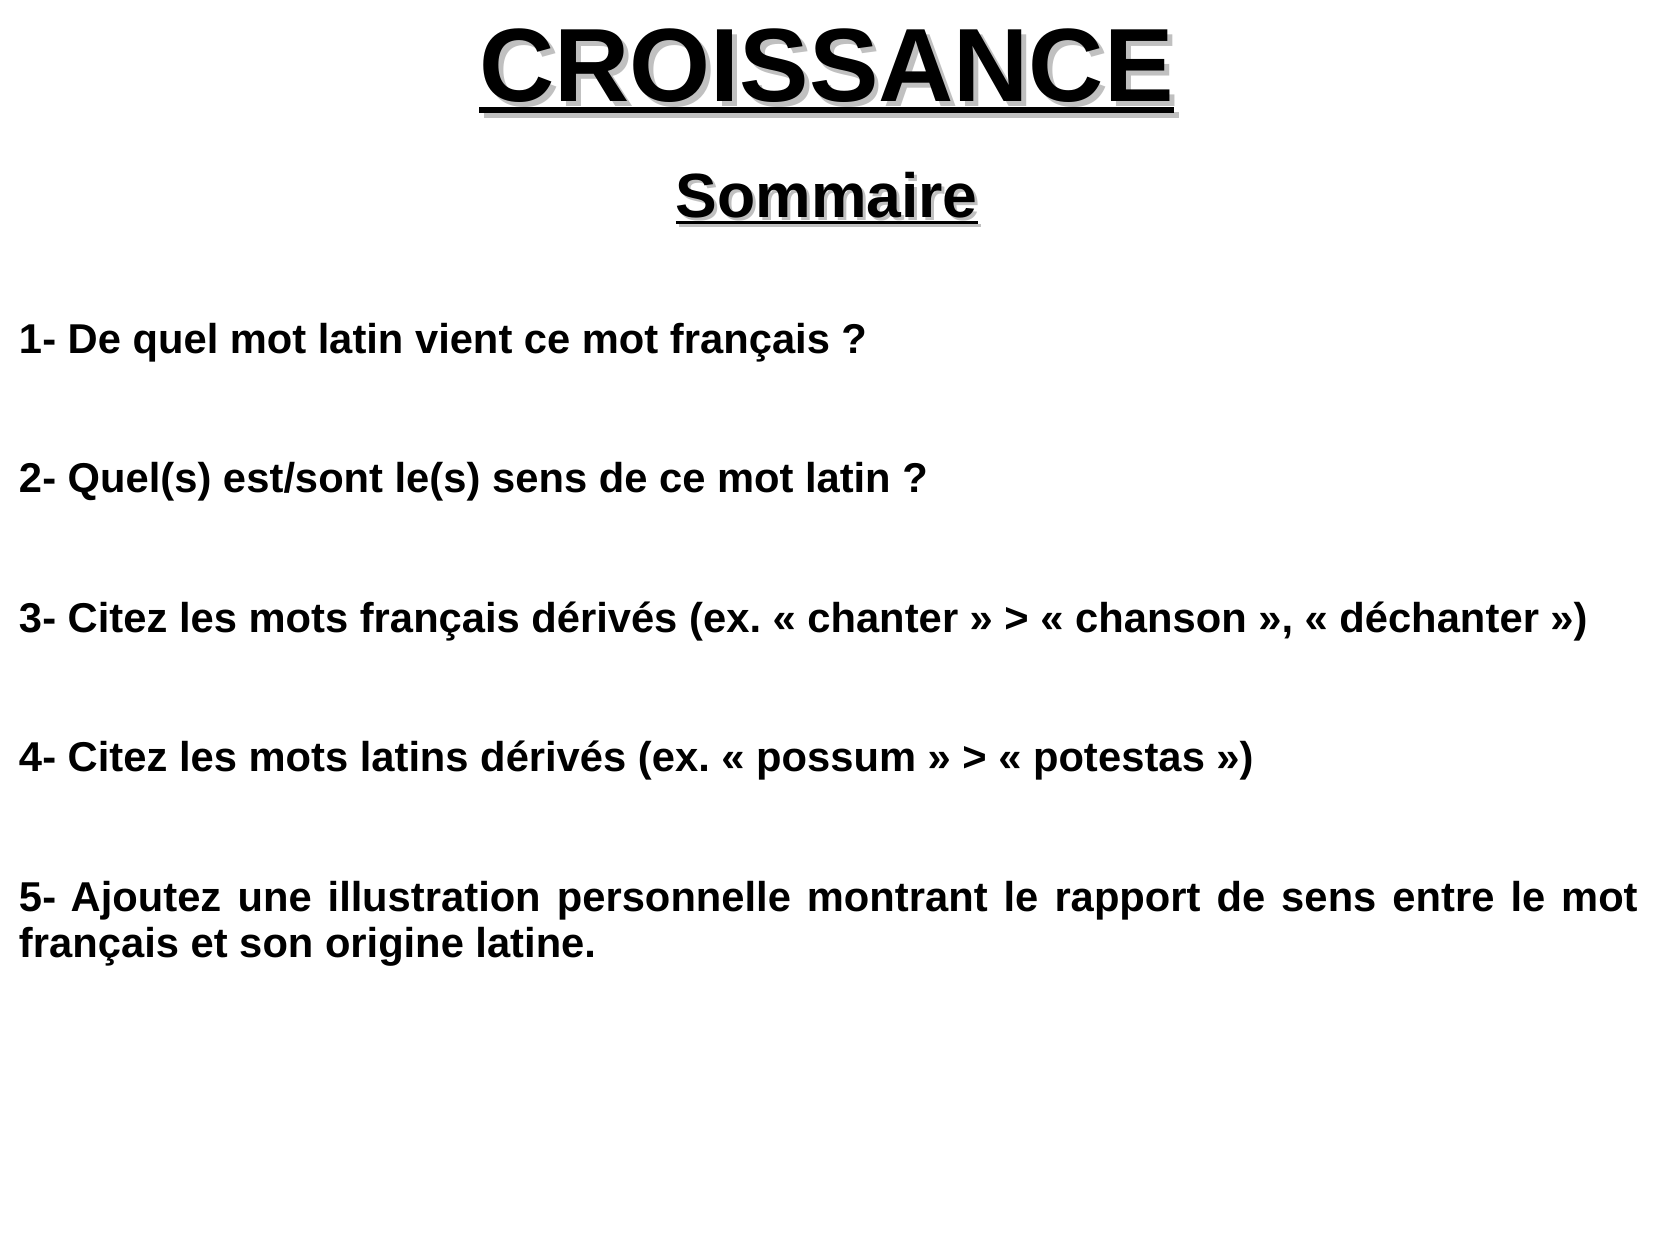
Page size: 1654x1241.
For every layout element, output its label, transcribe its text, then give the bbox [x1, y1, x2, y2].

text_box CROISSANCE [0, 0, 1654, 153]
text_box Sommaire [0, 153, 1654, 229]
text_box 1- De quel mot latin vient ce mot français ? 2- Quel(s) est/sont le(s) sens de ce mot latin ? 3- Citez les mots français dérivés (ex. « chanter » > « chanson », « déchanter ») 4- Citez les mots latins dérivés (ex. « possum » > « potestas ») 5- Ajoutez une illustration personnelle montrant le rapport de sens entre le mot français et son origine latine. [0, 229, 1654, 974]
